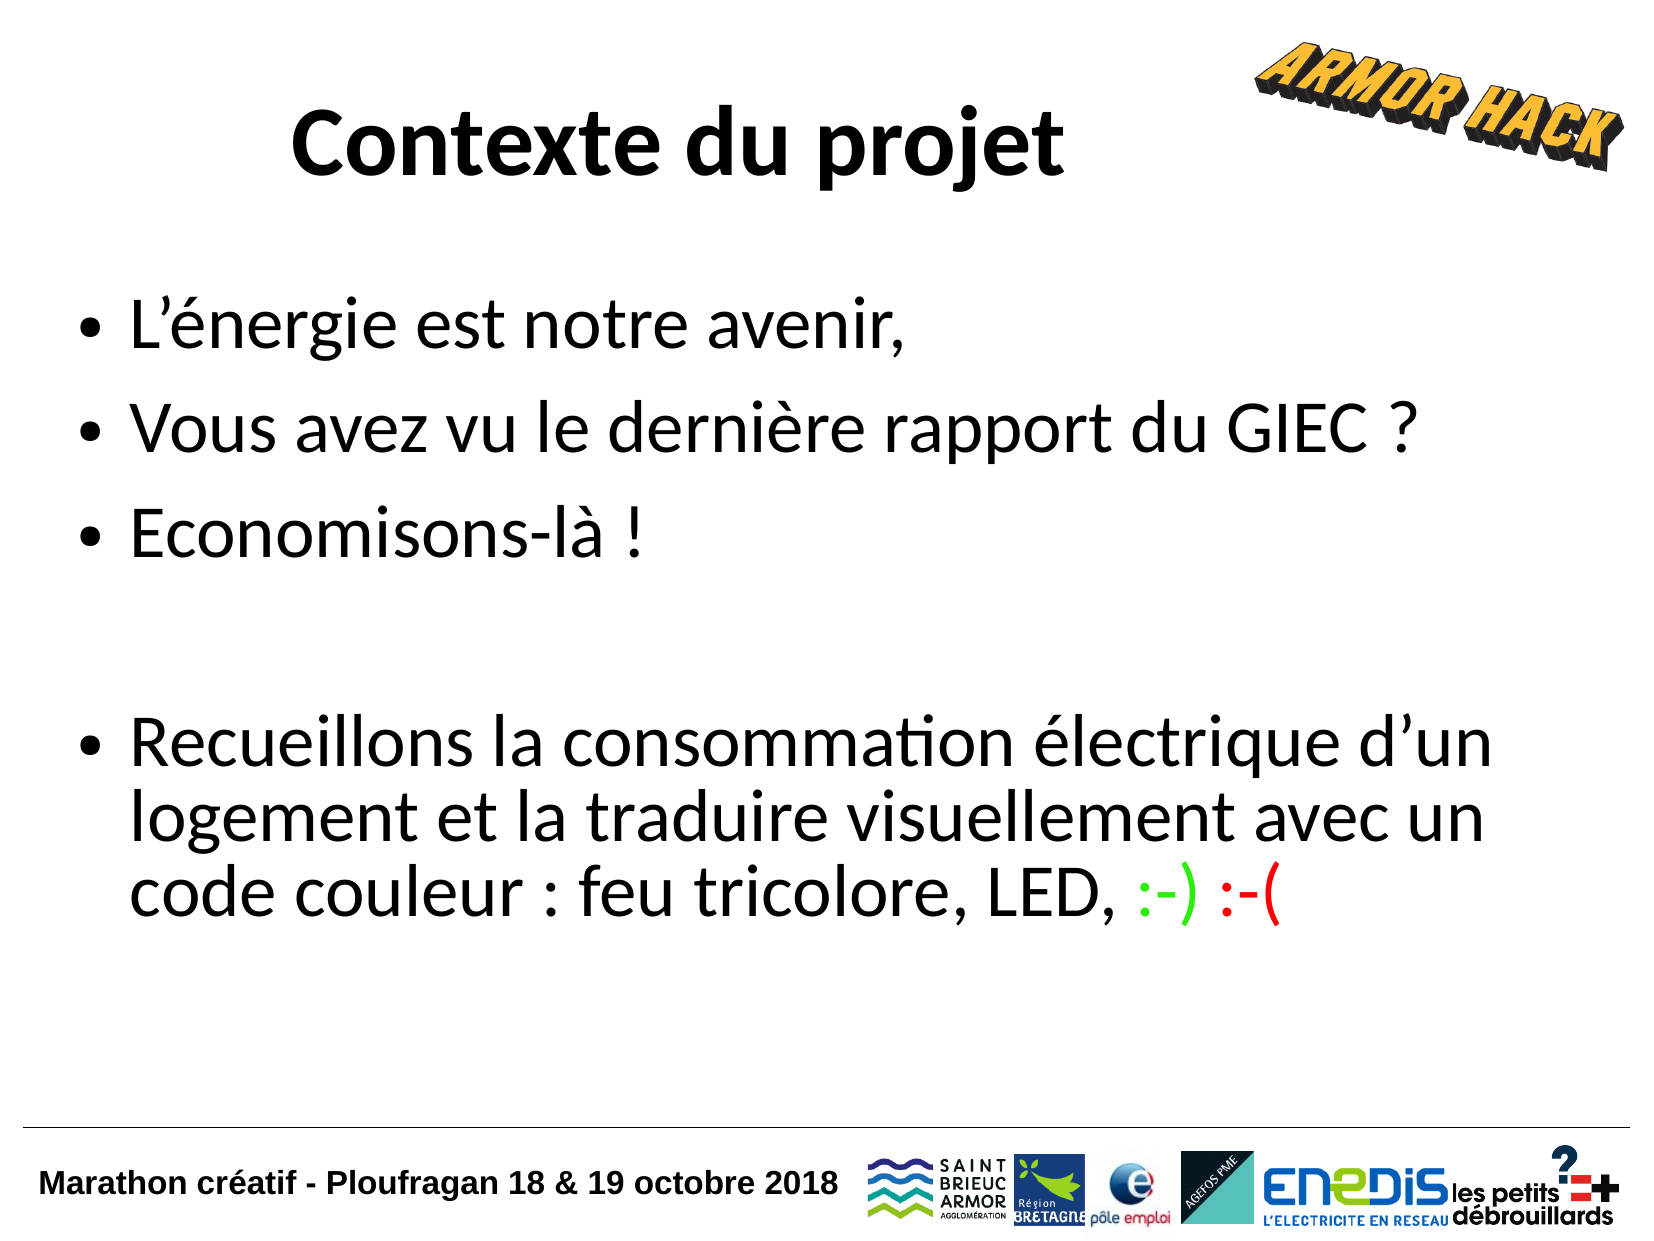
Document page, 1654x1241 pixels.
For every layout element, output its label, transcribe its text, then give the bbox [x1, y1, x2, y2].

title Contexte du projet [11, 47, 1347, 255]
text_box Marathon créatif - Ploufragan 18 & 19 octobre 2018 [23, 1157, 866, 1210]
picture [1248, 35, 1630, 178]
picture [866, 1149, 1176, 1241]
list L’énergie est notre avenir, Vous avez vu le dernière rapport du GIEC ? Economisons-là ! Recueillons la consommation électrique d’un logement et la traduire visuellement avec un code couleur : feu tricolore, LED, :-) :-( [59, 291, 1548, 1111]
picture [1181, 1151, 1254, 1225]
picture [1259, 1145, 1619, 1241]
